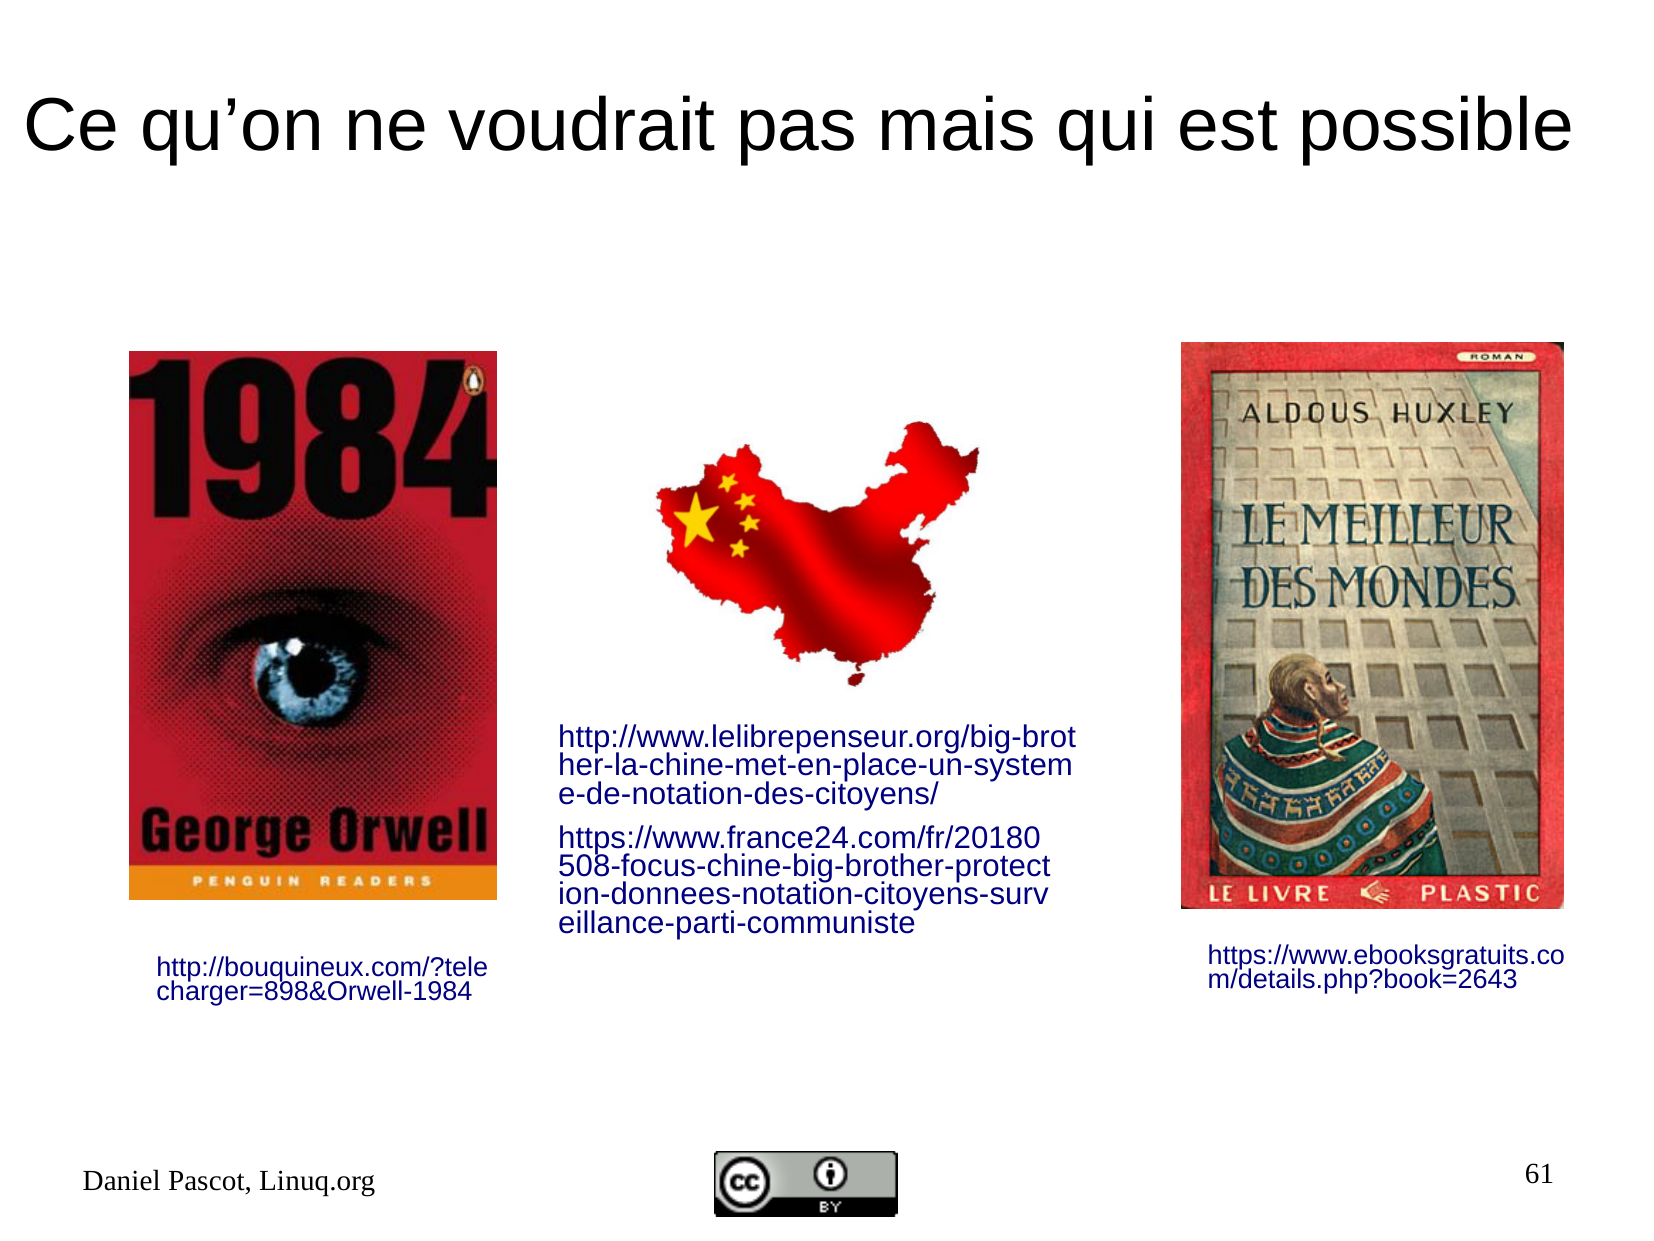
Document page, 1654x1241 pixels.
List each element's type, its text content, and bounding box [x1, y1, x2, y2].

title Ce qu’on ne voudrait pas mais qui est possible [23, 0, 1595, 249]
picture [614, 415, 1020, 692]
text_box http://bouquineux.com/?telecharger=898&Orwell-1984 [141, 944, 508, 1001]
text_box https://www.ebooksgratuits.com/details.php?book=2643 [1192, 932, 1583, 1013]
text_box http://www.lelibrepenseur.org/big-brother-la-chine-met-en-place-un-systeme-de-notation-des-citoyens/ [543, 712, 1099, 844]
picture [1181, 342, 1564, 909]
picture [714, 1151, 898, 1217]
text_box https://www.france24.com/fr/20180508-focus-chine-big-brother-protection-donnees-notation-citoyens-surveillance-parti-communiste [543, 812, 1069, 912]
picture [129, 351, 497, 900]
